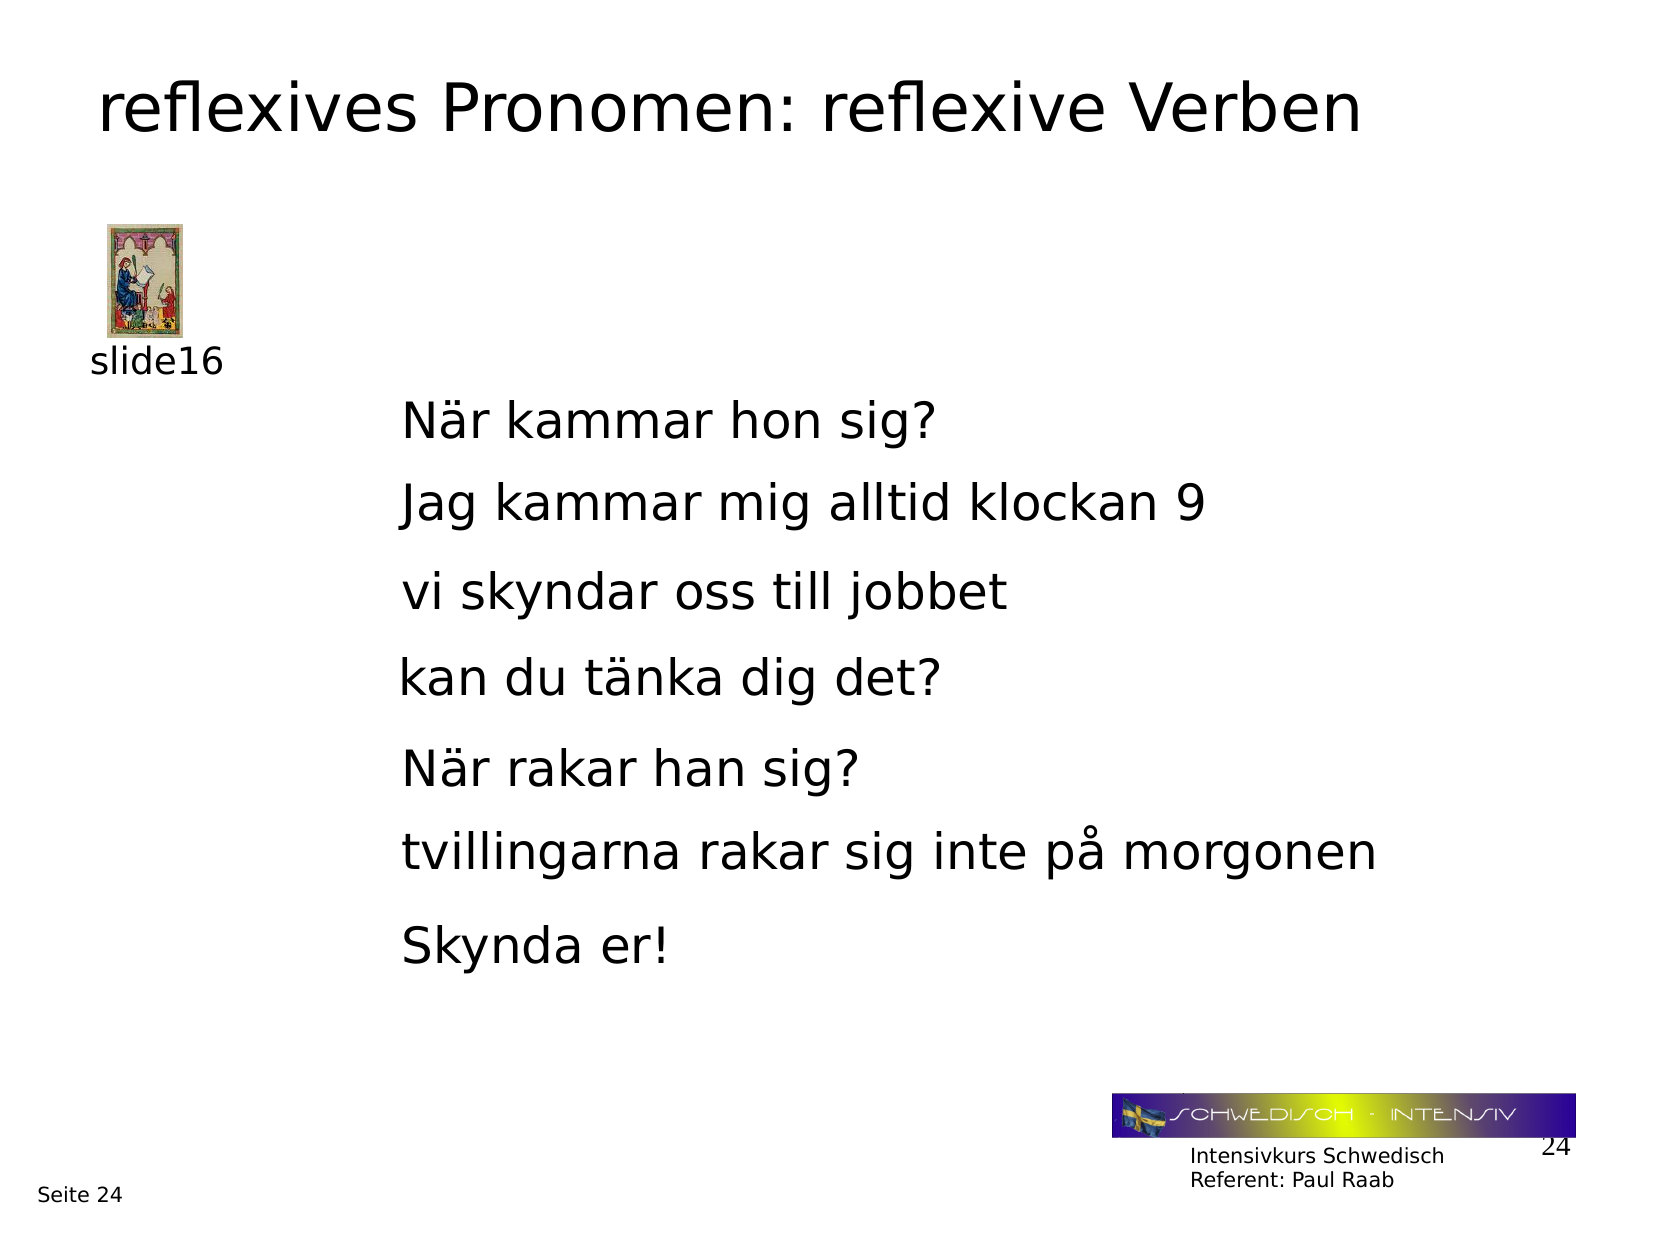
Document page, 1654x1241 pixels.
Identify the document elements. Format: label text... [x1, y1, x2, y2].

text_box När rakar han sig? [386, 732, 1016, 806]
text_box Skynda er! [386, 910, 754, 984]
text_box kan du tänka dig det? [383, 641, 1013, 715]
picture [107, 224, 183, 332]
text_box reflexives Pronomen: reflexive Verben [61, 62, 1426, 155]
picture [1112, 1093, 1576, 1138]
text_box tvillingarna rakar sig inte på morgonen [386, 815, 1463, 889]
text_box vi skyndar oss till jobbet [386, 555, 1088, 629]
text_box slide16 [75, 332, 263, 392]
text_box Jag kammar mig alltid klockan 9 [386, 467, 1276, 541]
text_box När kammar hon sig? [386, 384, 1054, 458]
